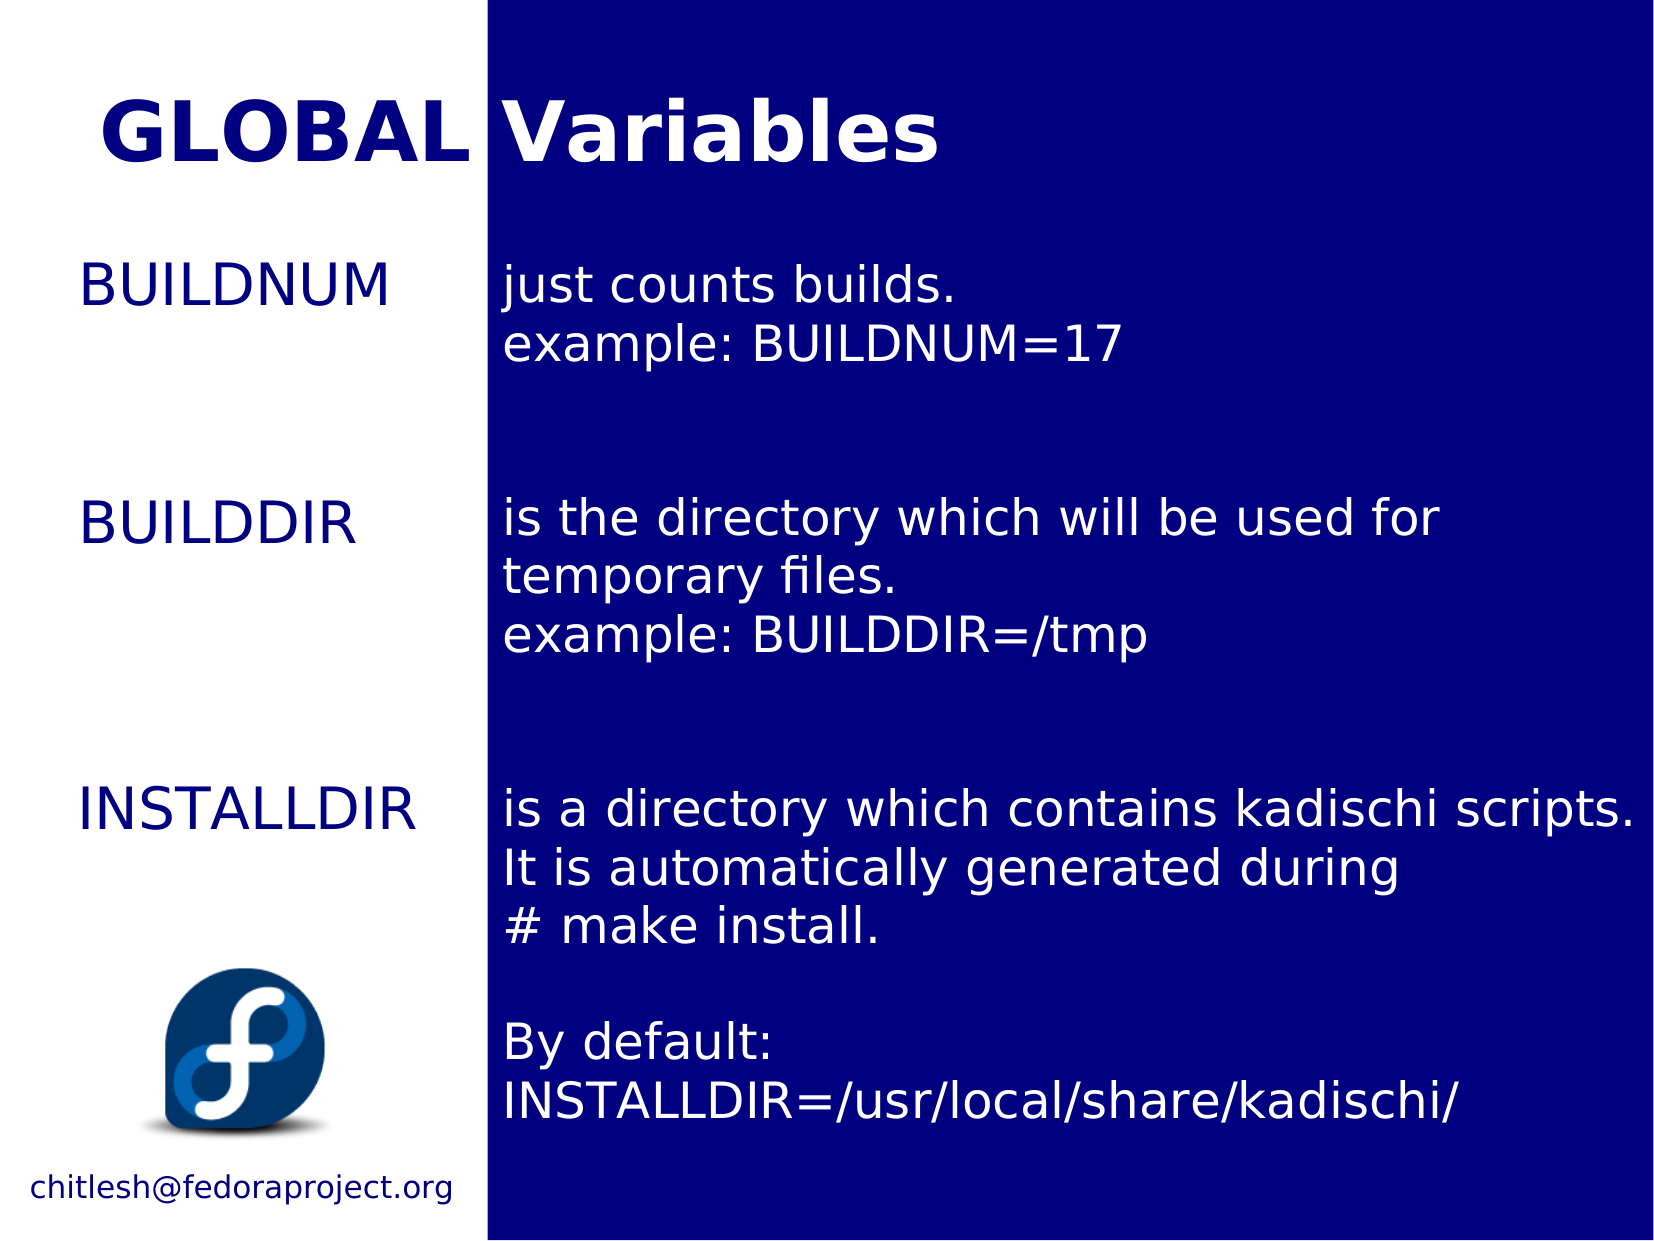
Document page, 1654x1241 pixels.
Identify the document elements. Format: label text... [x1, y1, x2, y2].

text_box BUILDDIR [63, 482, 373, 566]
text_box BUILDNUM [63, 244, 407, 327]
text_box INSTALLDIR [63, 768, 434, 851]
text_box GLOBAL Variables [84, 76, 957, 189]
picture [132, 967, 339, 1141]
text_box just counts builds. example: BUILDNUM=17 is the directory which will be used for temporary files. example: BUILDDIR=/tmp is a directory which contains kadischi scripts. It is automatically generated during # make install. By default: INSTALLDIR=/usr/local/share/kadischi/ [487, 249, 1628, 1138]
